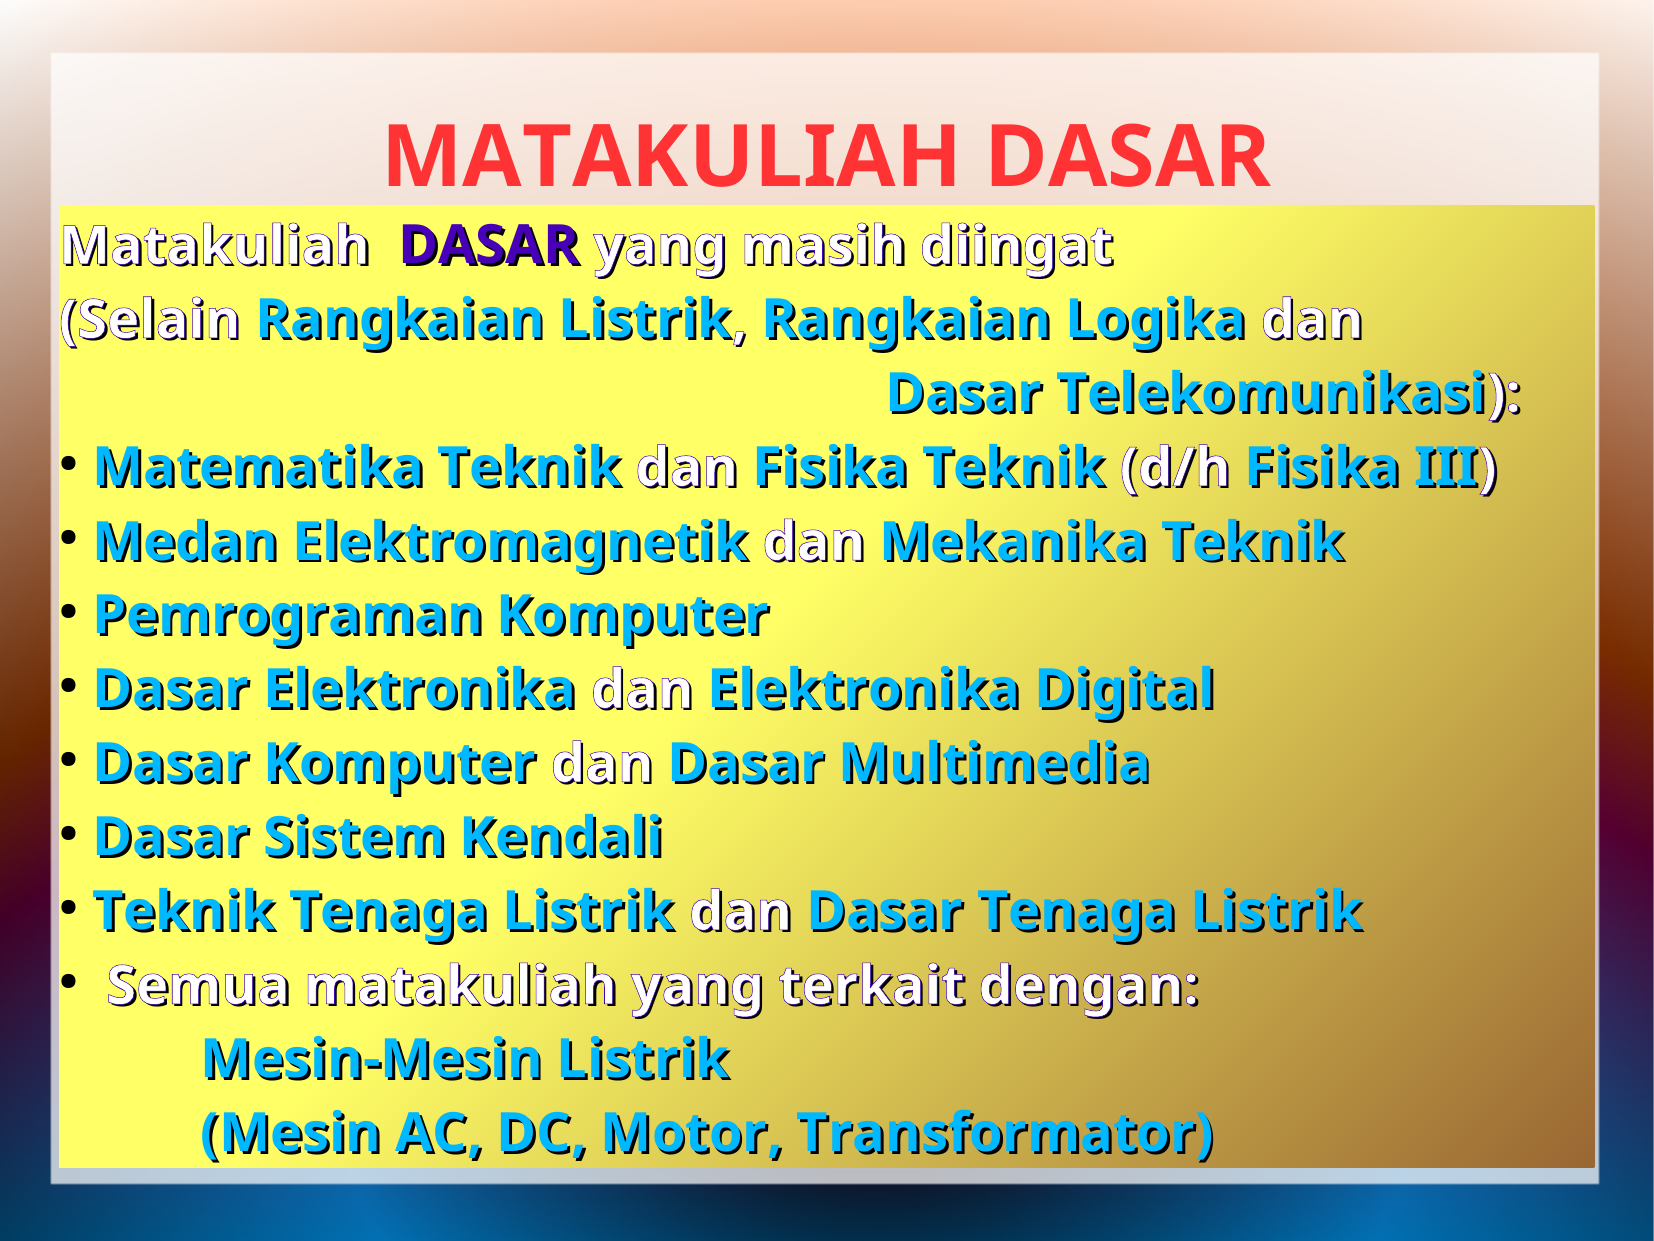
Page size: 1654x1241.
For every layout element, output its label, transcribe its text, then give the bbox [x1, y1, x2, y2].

title MATAKULIAH DASAR [82, 49, 1571, 205]
subtitle Matakuliah DASAR yang masih diingat (Selain Rangkaian Listrik, Rangkaian Logika dan Dasar Telekomunikasi): Matematika Teknik dan Fisika Teknik (d/h Fisika III) Medan Elektromagnetik dan Mekanika Teknik Pemrograman Komputer Dasar Elektronika dan Elektronika Digital Dasar Komputer dan Dasar Multimedia Dasar Sistem Kendali Teknik Tenaga Listrik dan Dasar Tenaga Listrik Semua matakuliah yang terkait dengan: Mesin-Mesin Listrik (Mesin AC, DC, Motor, Transformator) [59, 255, 1595, 1118]
picture [0, 0, 1654, 1241]
